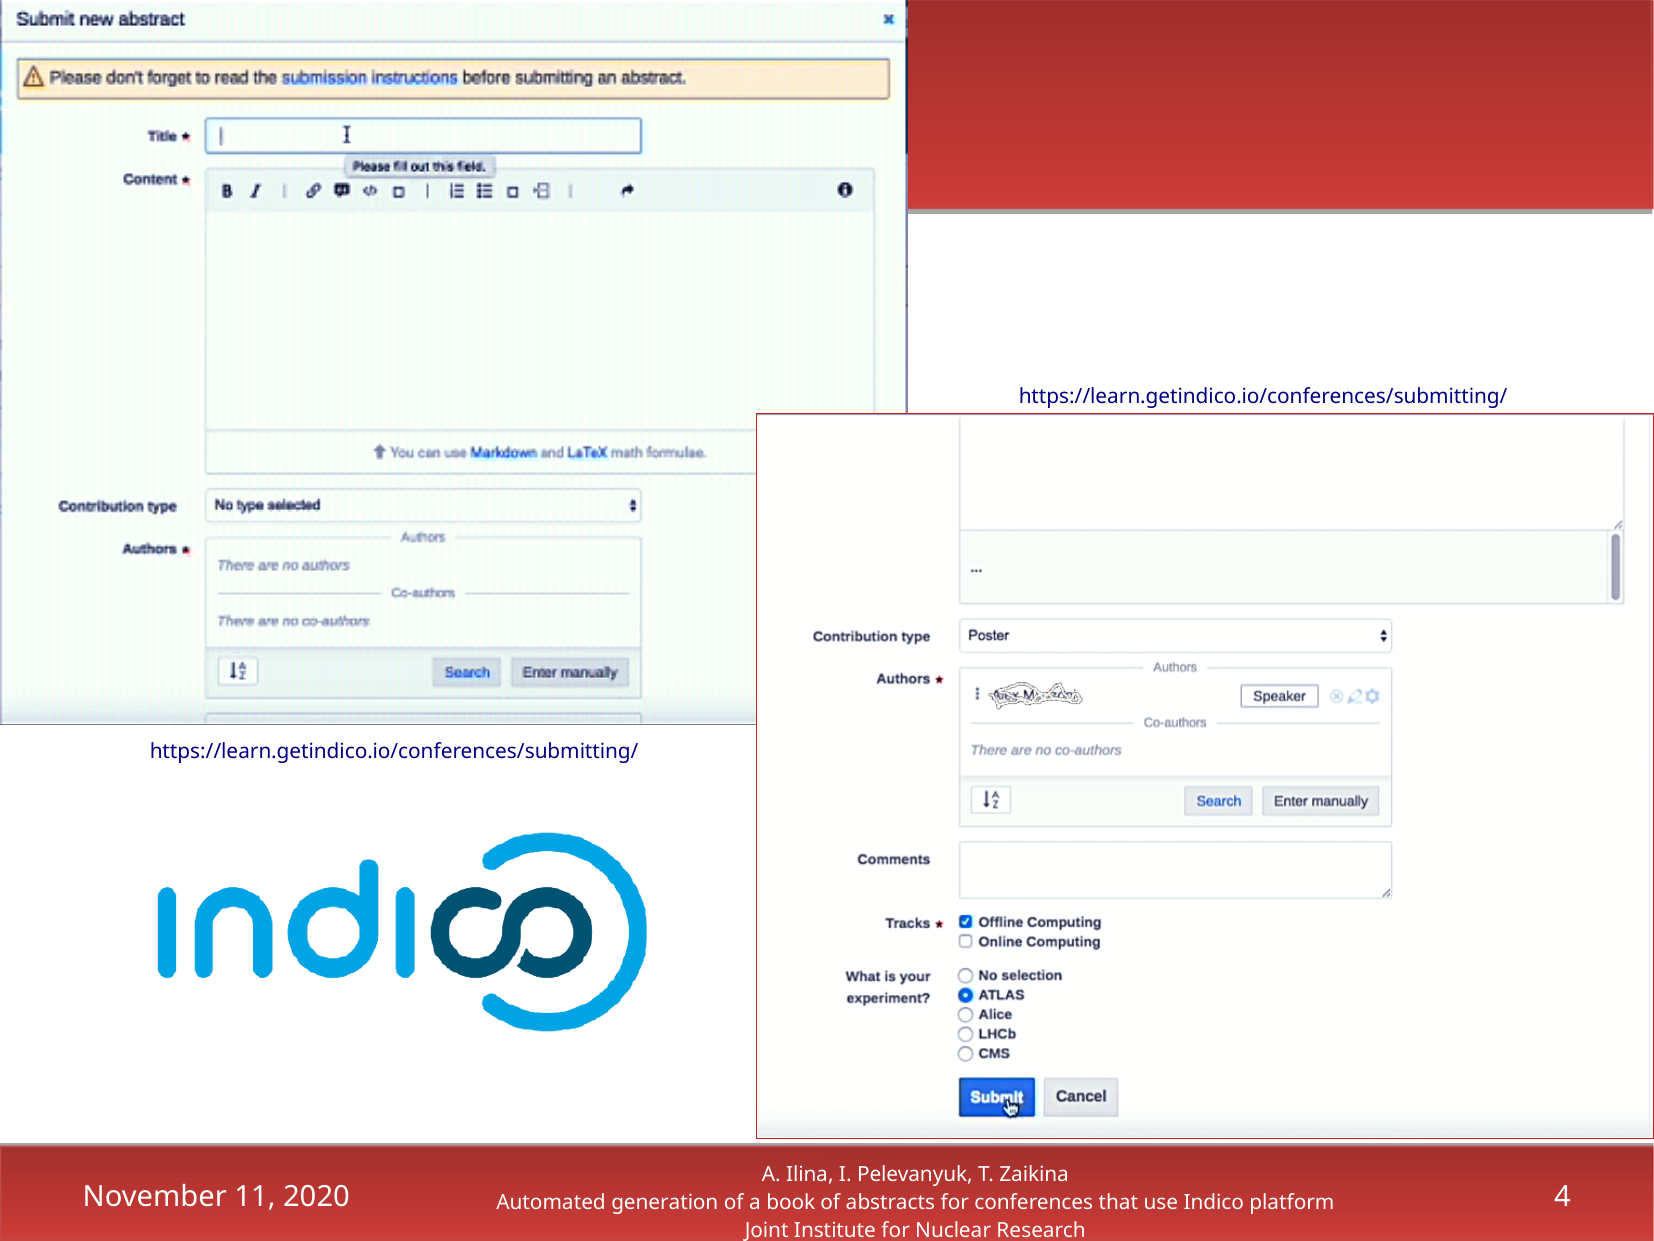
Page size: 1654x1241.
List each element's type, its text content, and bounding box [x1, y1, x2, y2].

text_box https://learn.getindico.io/conferences/submitting/ [135, 728, 680, 768]
picture [118, 772, 686, 1093]
text_box https://learn.getindico.io/conferences/submitting/ [1003, 374, 1549, 414]
picture [0, 1143, 1654, 1241]
text_box A. Ilina, I. Pelevanyuk, T. Zaikina Automated generation of a book of abstracts for conferences that use Indico platform Joint Institute for Nuclear Research [354, 1151, 1477, 1240]
picture [0, 0, 1654, 1139]
